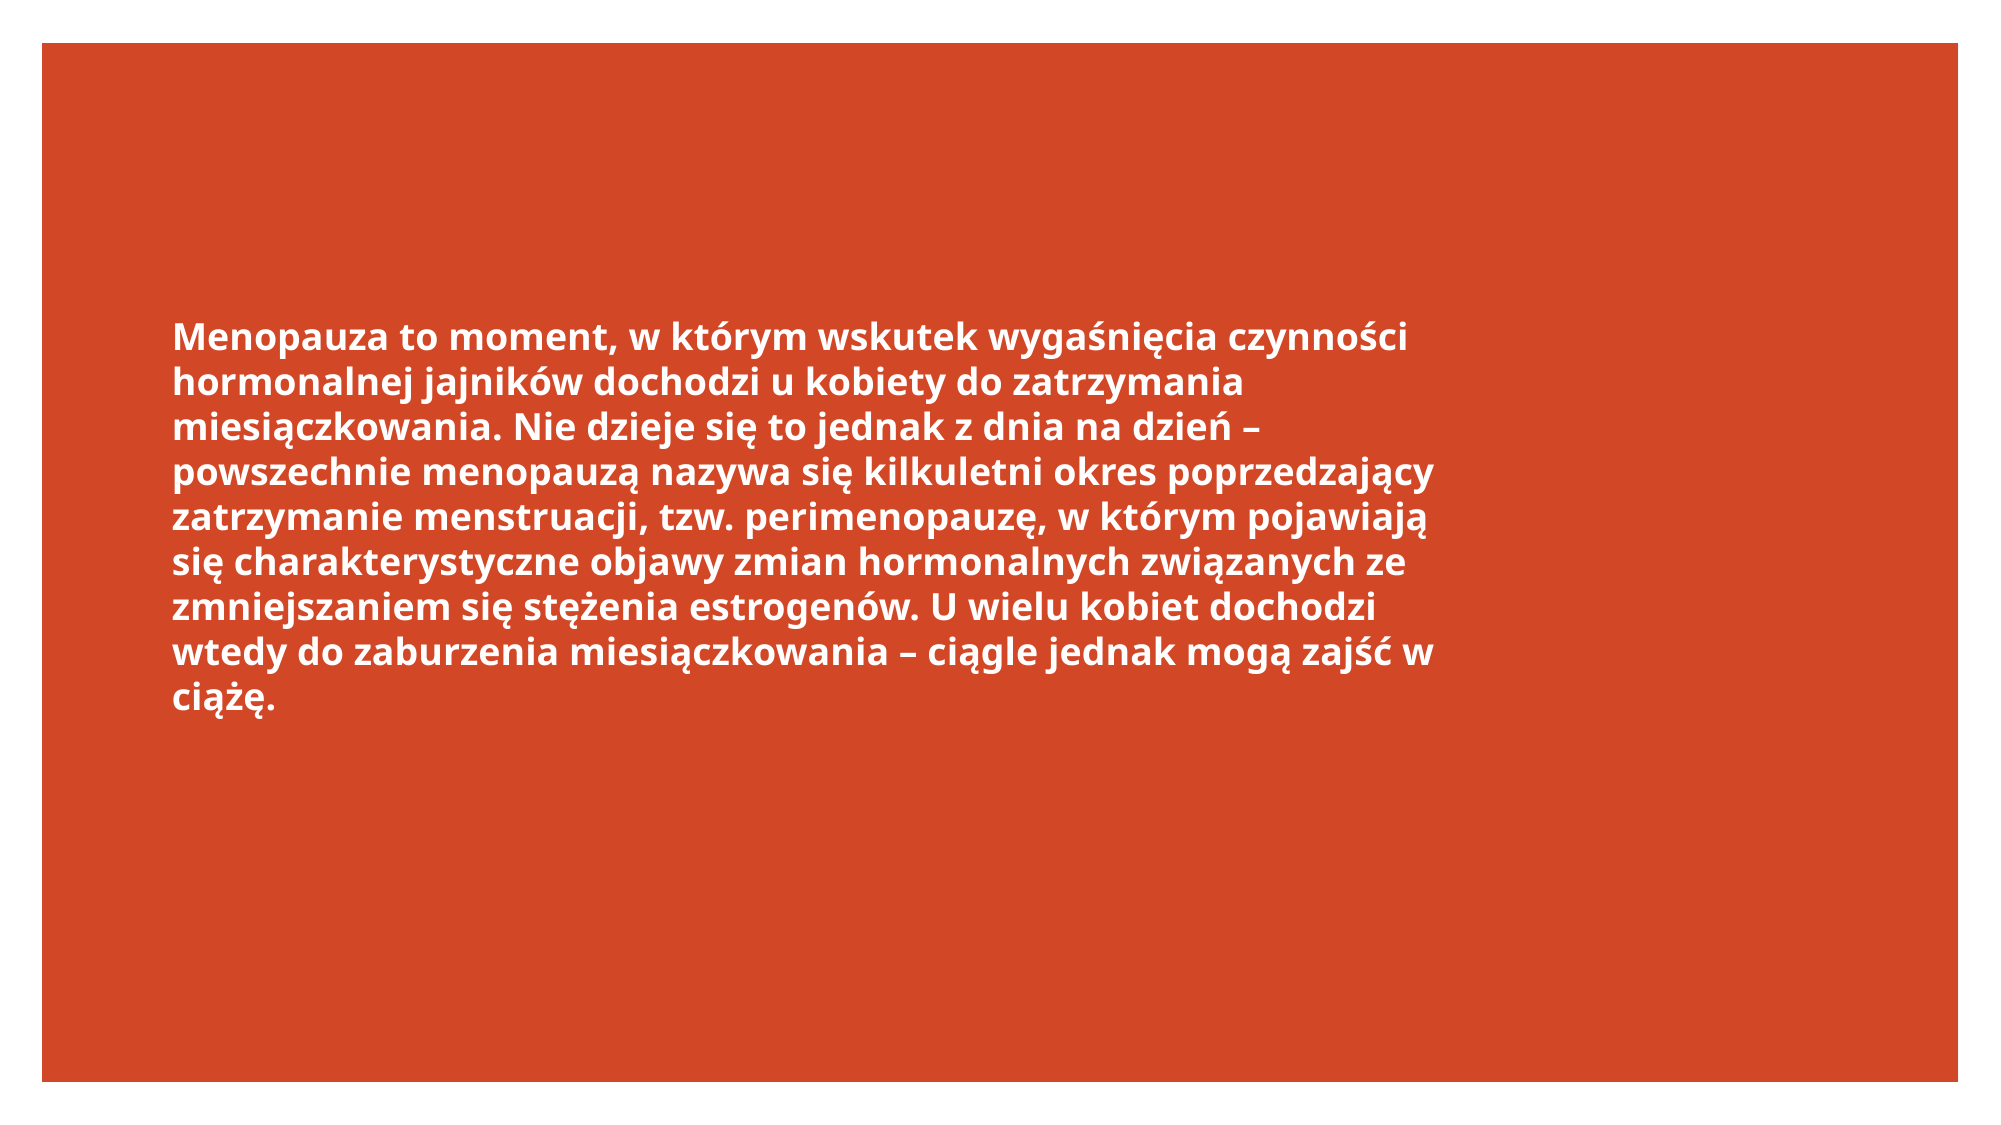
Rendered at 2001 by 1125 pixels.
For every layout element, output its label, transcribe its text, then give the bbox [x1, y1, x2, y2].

text_box Menopauza to moment, w którym wskutek wygaśnięcia czynności hormonalnej jajników dochodzi u kobiety do zatrzymania miesiączkowania. Nie dzieje się to jednak z dnia na dzień – powszechnie menopauzą nazywa się kilkuletni okres poprzedzający zatrzymanie menstruacji, tzw. perimenopauzę, w którym pojawiają się charakterystyczne objawy zmian hormonalnych związanych ze zmniejszaniem się stężenia estrogenów. U wielu kobiet dochodzi wtedy do zaburzenia miesiączkowania – ciągle jednak mogą zajść w ciążę. [156, 305, 1500, 685]
